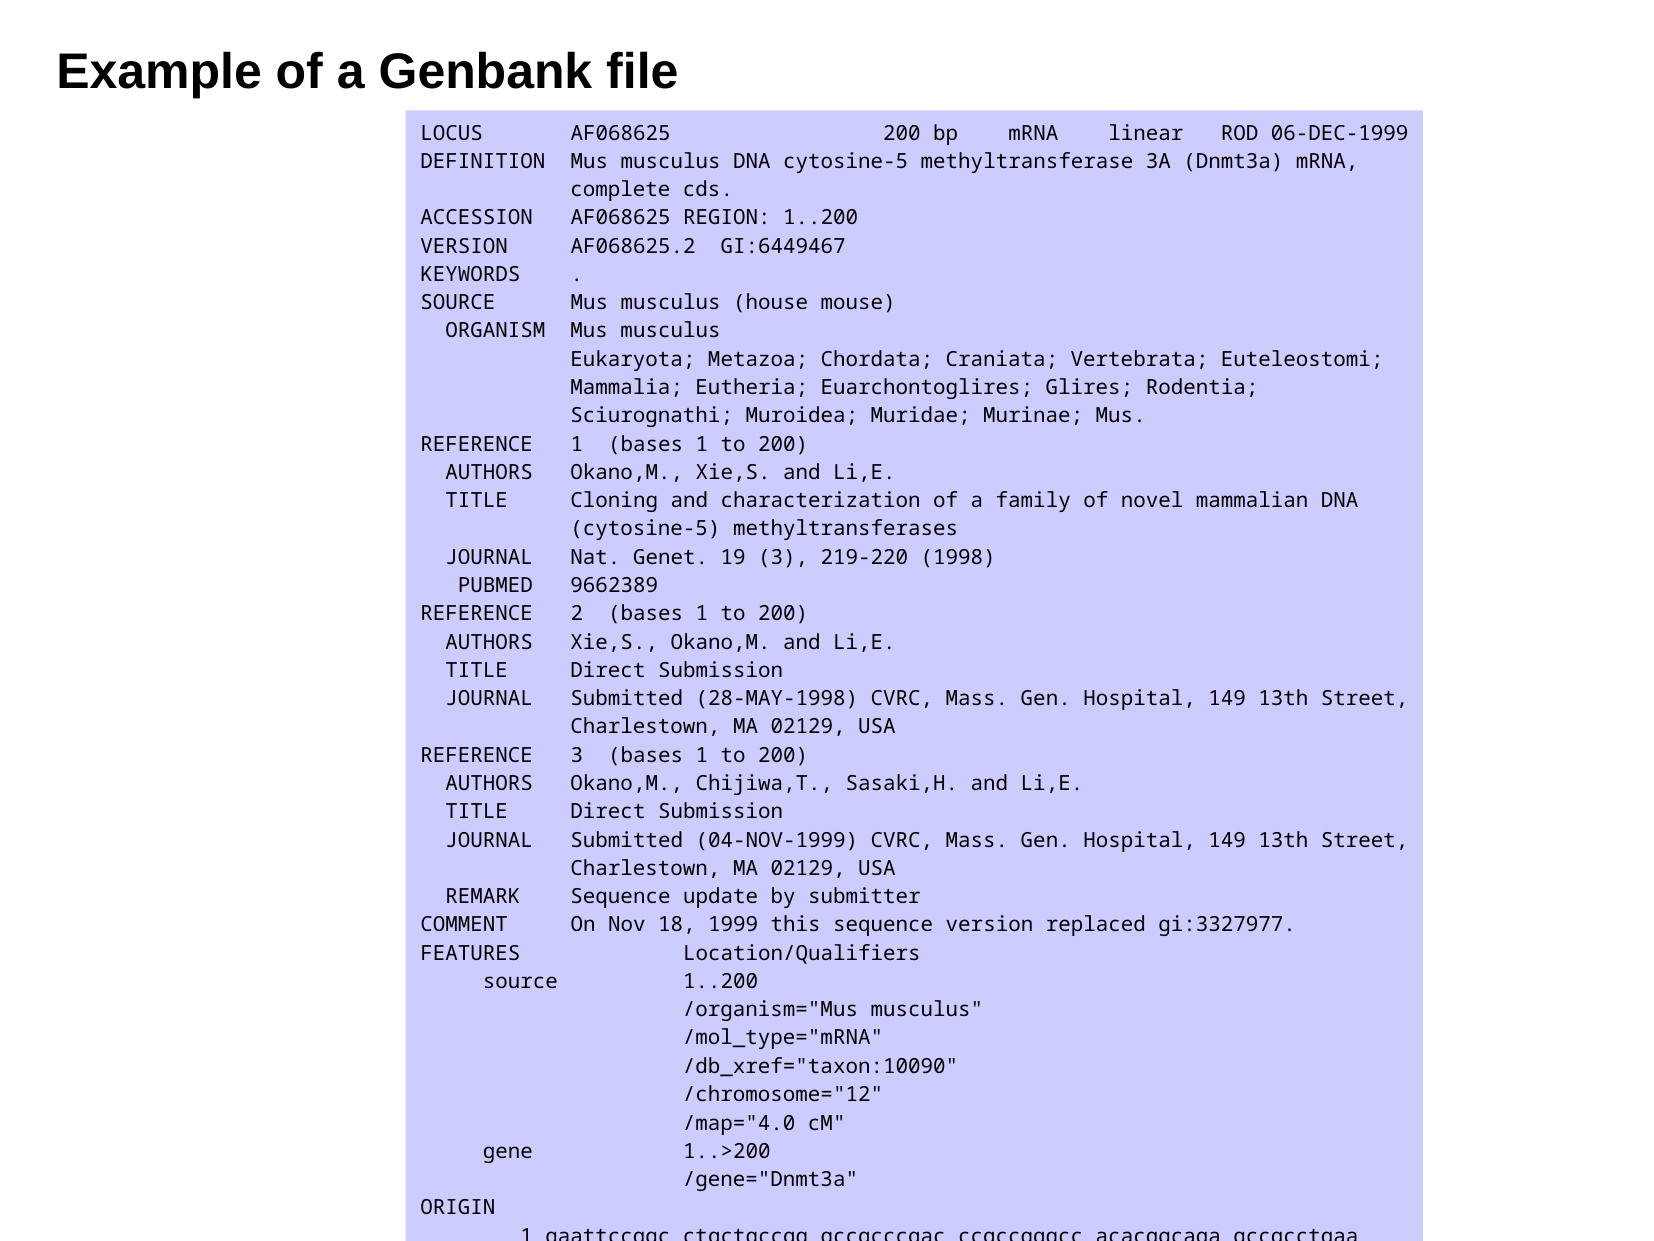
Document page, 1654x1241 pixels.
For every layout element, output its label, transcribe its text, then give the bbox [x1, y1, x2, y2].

text_box Example of a Genbank file [41, 35, 804, 107]
text_box LOCUS AF068625 200 bp mRNA linear ROD 06-DEC-1999 DEFINITION Mus musculus DNA cytosine-5 methyltransferase 3A (Dnmt3a) mRNA, complete cds. ACCESSION AF068625 REGION: 1..200 VERSION AF068625.2 GI:6449467 KEYWORDS . SOURCE Mus musculus (house mouse) ORGANISM Mus musculus Eukaryota; Metazoa; Chordata; Craniata; Vertebrata; Euteleostomi; Mammalia; Eutheria; Euarchontoglires; Glires; Rodentia; Sciurognathi; Muroidea; Muridae; Murinae; Mus. REFERENCE 1 (bases 1 to 200) AUTHORS Okano,M., Xie,S. and Li,E. TITLE Cloning and characterization of a family of novel mammalian DNA (cytosine-5) methyltransferases JOURNAL Nat. Genet. 19 (3), 219-220 (1998) PUBMED 9662389 REFERENCE 2 (bases 1 to 200) AUTHORS Xie,S., Okano,M. and Li,E. TITLE Direct Submission JOURNAL Submitted (28-MAY-1998) CVRC, Mass. Gen. Hospital, 149 13th Street, Charlestown, MA 02129, USA REFERENCE 3 (bases 1 to 200) AUTHORS Okano,M., Chijiwa,T., Sasaki,H. and Li,E. TITLE Direct Submission JOURNAL Submitted (04-NOV-1999) CVRC, Mass. Gen. Hospital, 149 13th Street, Charlestown, MA 02129, USA REMARK Sequence update by submitter COMMENT On Nov 18, 1999 this sequence version replaced gi:3327977. FEATURES Location/Qualifiers source 1..200 /organism="Mus musculus" /mol_type="mRNA" /db_xref="taxon:10090" /chromosome="12" /map="4.0 cM" gene 1..>200 /gene="Dnmt3a" ORIGIN 1 gaattccggc ctgctgccgg gccgcccgac ccgccgggcc acacggcaga gccgcctgaa 61 gcccagcgct gaggctgcac ttttccgagg gcttgacatc agggtctatg tttaagtctt 121 agctcttgct tacaaagacc acggcaattc cttctctgaa gccctcgcag ccccacagcg 181 ccctcgcagc cccagcctgc // [405, 110, 1423, 1218]
